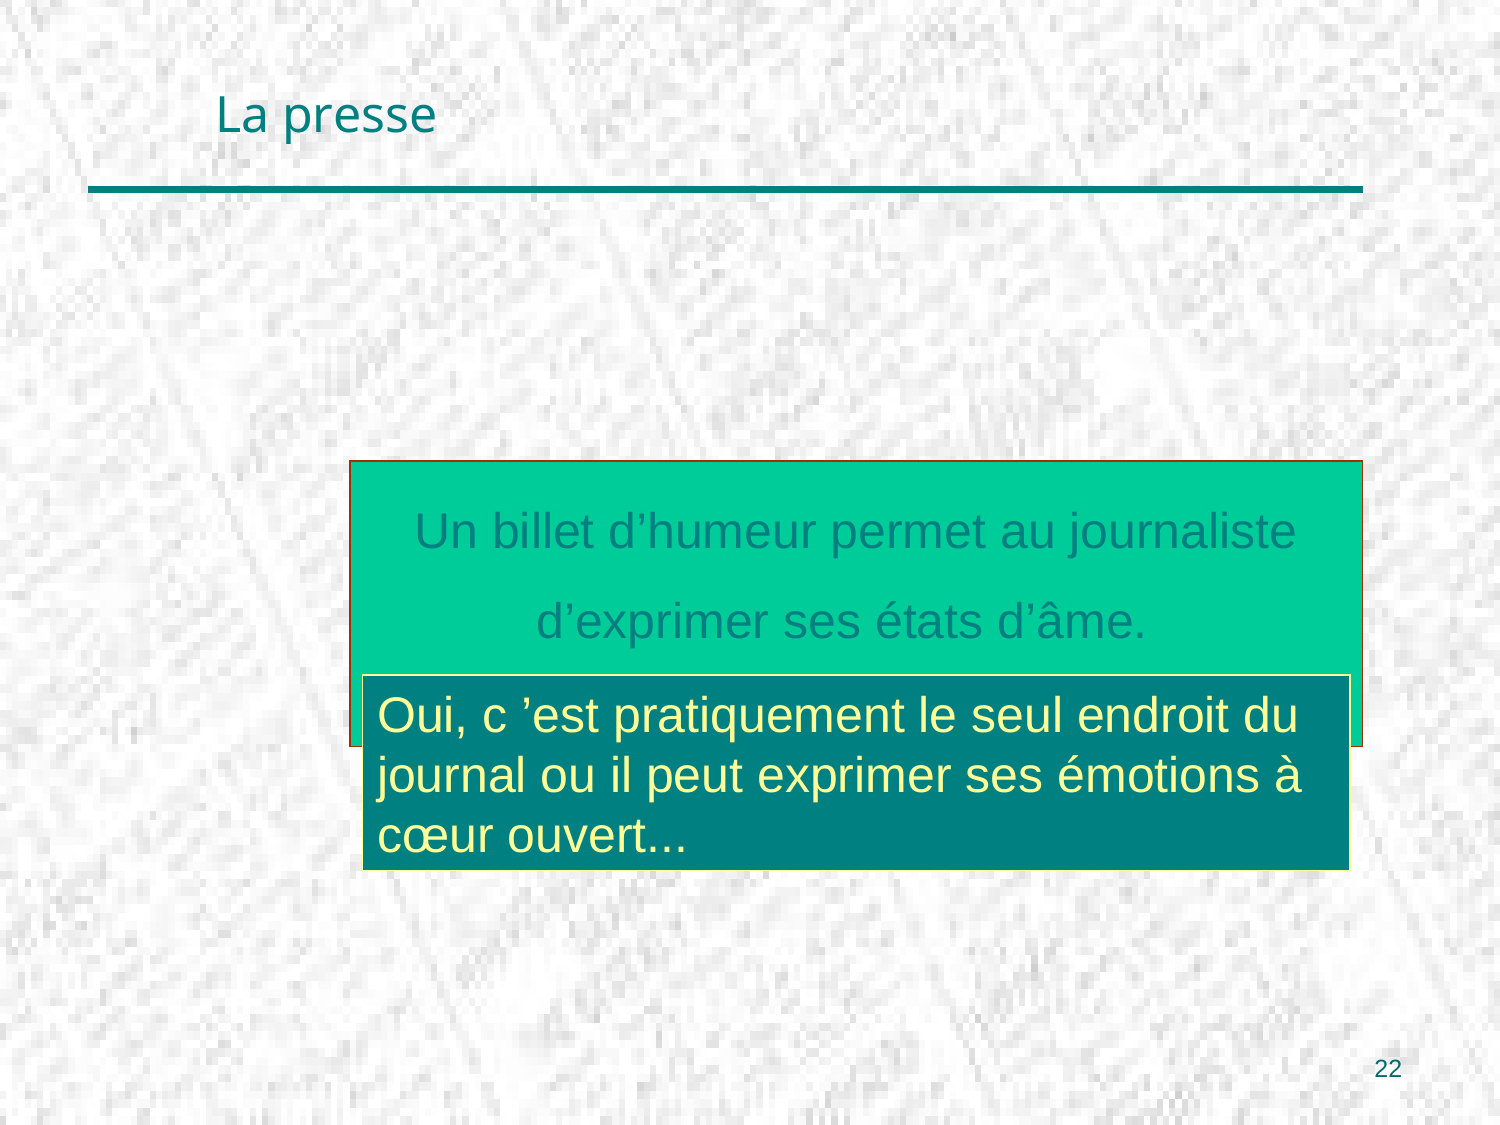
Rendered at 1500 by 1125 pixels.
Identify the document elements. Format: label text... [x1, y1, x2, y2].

text_box La presse [200, 74, 454, 151]
picture [0, 0, 1500, 1125]
text_box Un billet d’humeur permet au journaliste d’exprimer ses états d’âme. Oui / Non ? [349, 460, 1363, 747]
text_box Oui, c ’est pratiquement le seul endroit du journal ou il peut exprimer ses émotions à cœur ouvert... [362, 674, 1351, 871]
